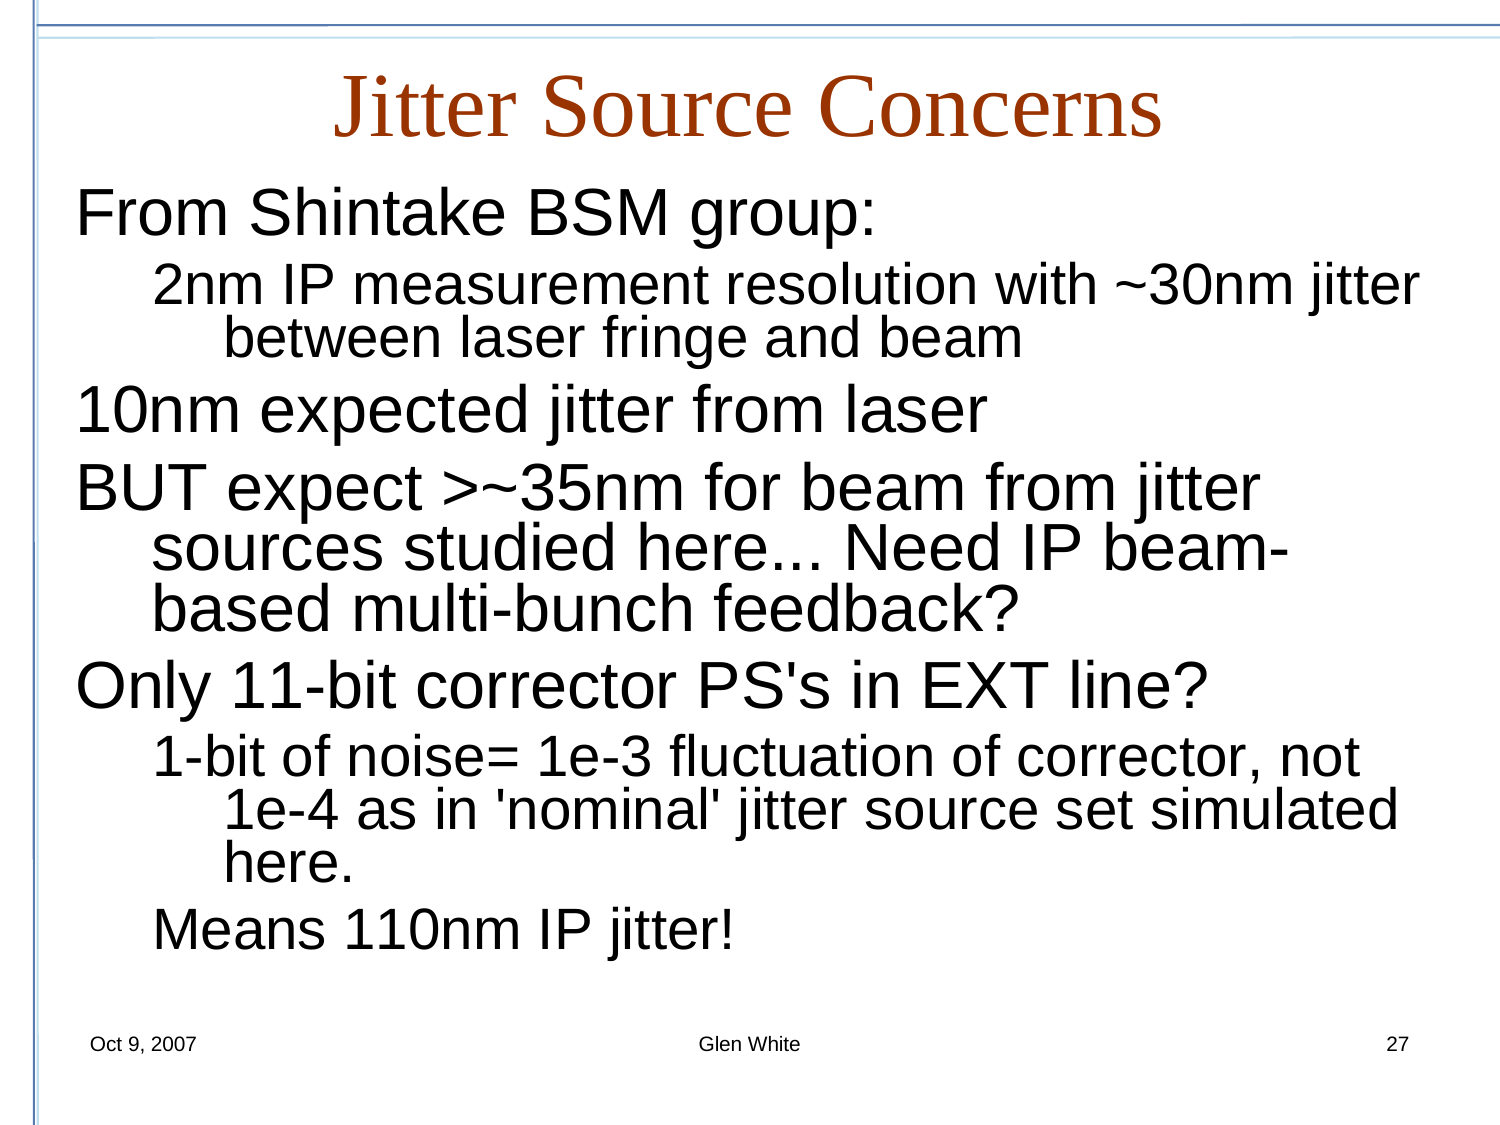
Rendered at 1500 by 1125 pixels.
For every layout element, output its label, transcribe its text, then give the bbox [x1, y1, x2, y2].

list From Shintake BSM group: 2nm IP measurement resolution with ~30nm jitter between laser fringe and beam 10nm expected jitter from laser BUT expect >~35nm for beam from jitter sources studied here... Need IP beam-based multi-bunch feedback? Only 11-bit corrector PS's in EXT line? 1-bit of noise= 1e-3 fluctuation of corrector, not 1e-4 as in 'nominal' jitter source set simulated here. Means 110nm IP jitter! [74, 187, 1425, 991]
title Jitter Source Concerns [74, 56, 1425, 168]
